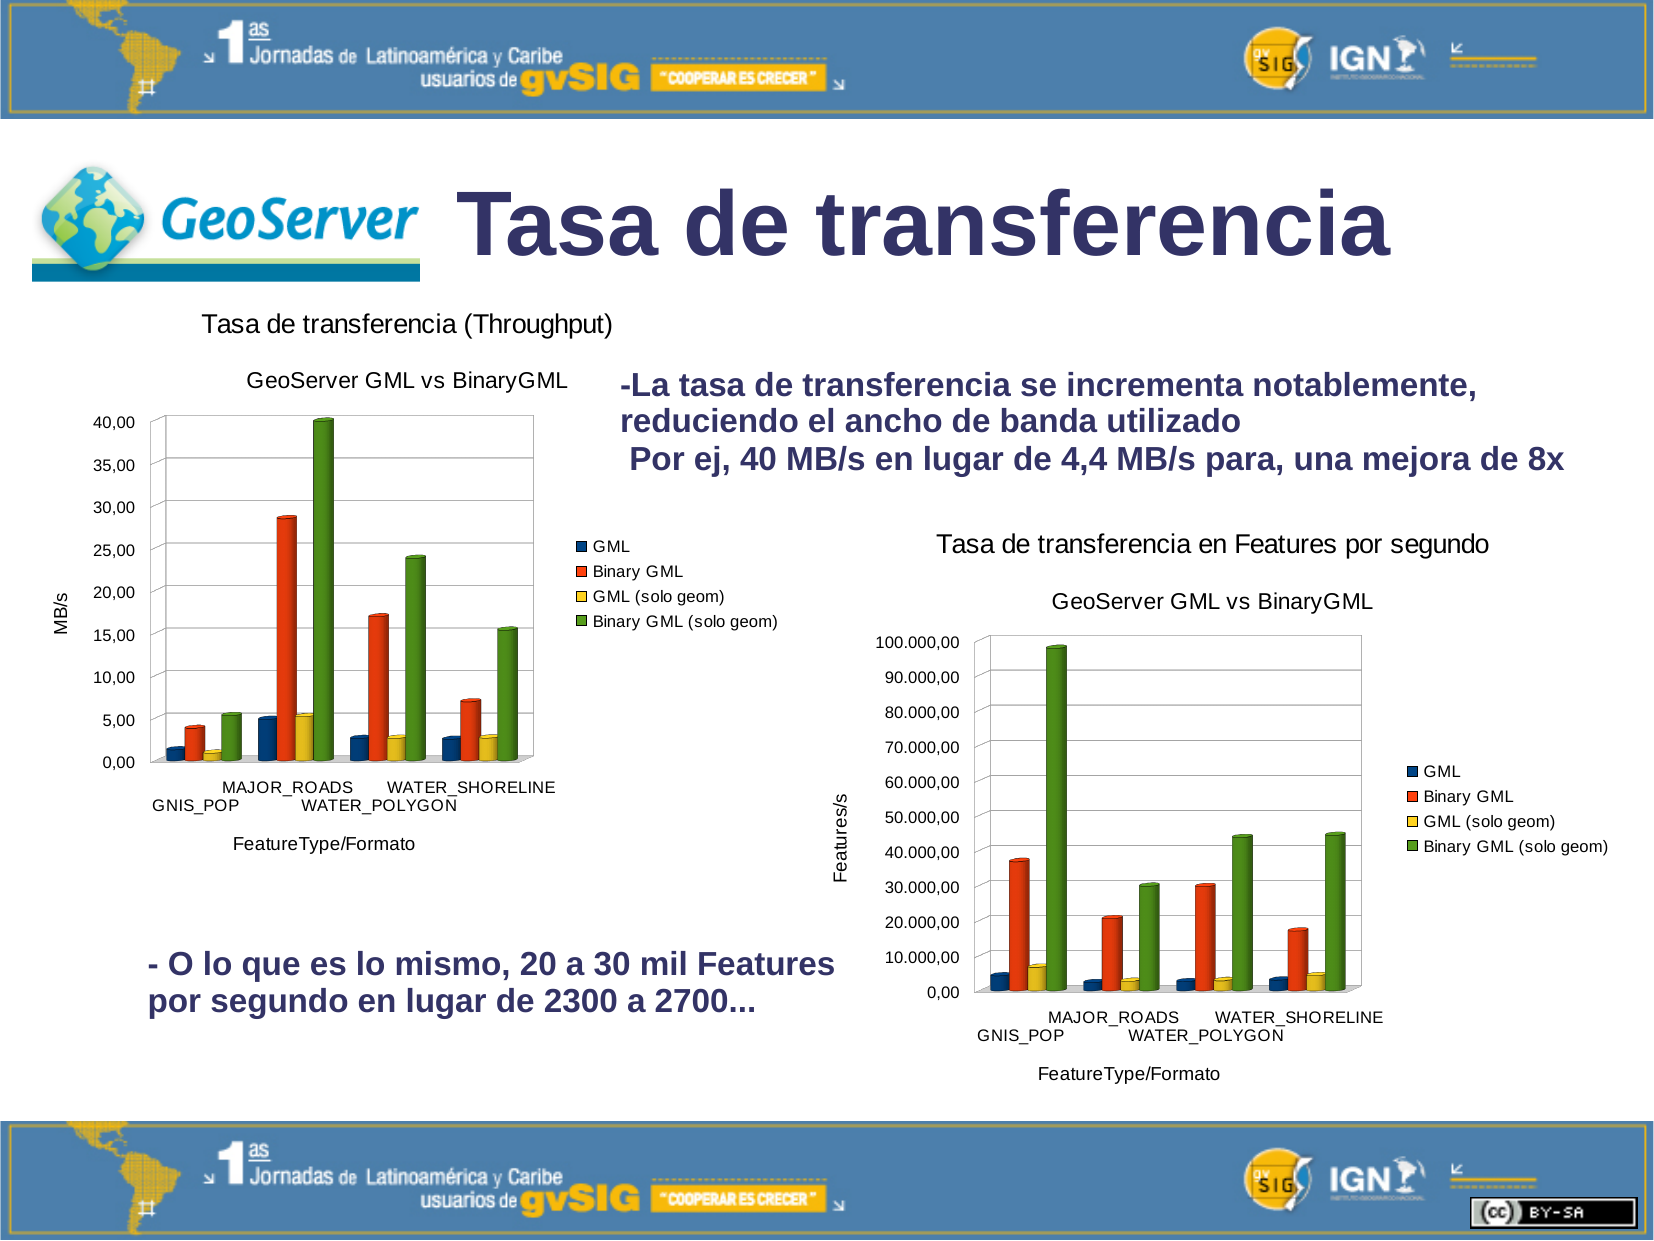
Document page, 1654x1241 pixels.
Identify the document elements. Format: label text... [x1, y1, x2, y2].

text_box - O lo que es lo mismo, 20 a 30 mil Features por segundo en lugar de 2300 a 2700... [147, 915, 863, 1087]
text_box Tasa de transferencia [230, 142, 1619, 501]
text_box -La tasa de transferencia se incrementa notablemente, reduciendo el ancho de banda utilizado Por ej, 40 MB/s en lugar de 4,4 MB/s para, una mejora de 8x [620, 353, 1571, 527]
picture [32, 159, 420, 270]
chart [17, 281, 1629, 1116]
picture [0, 0, 1654, 119]
picture [0, 1121, 1654, 1241]
